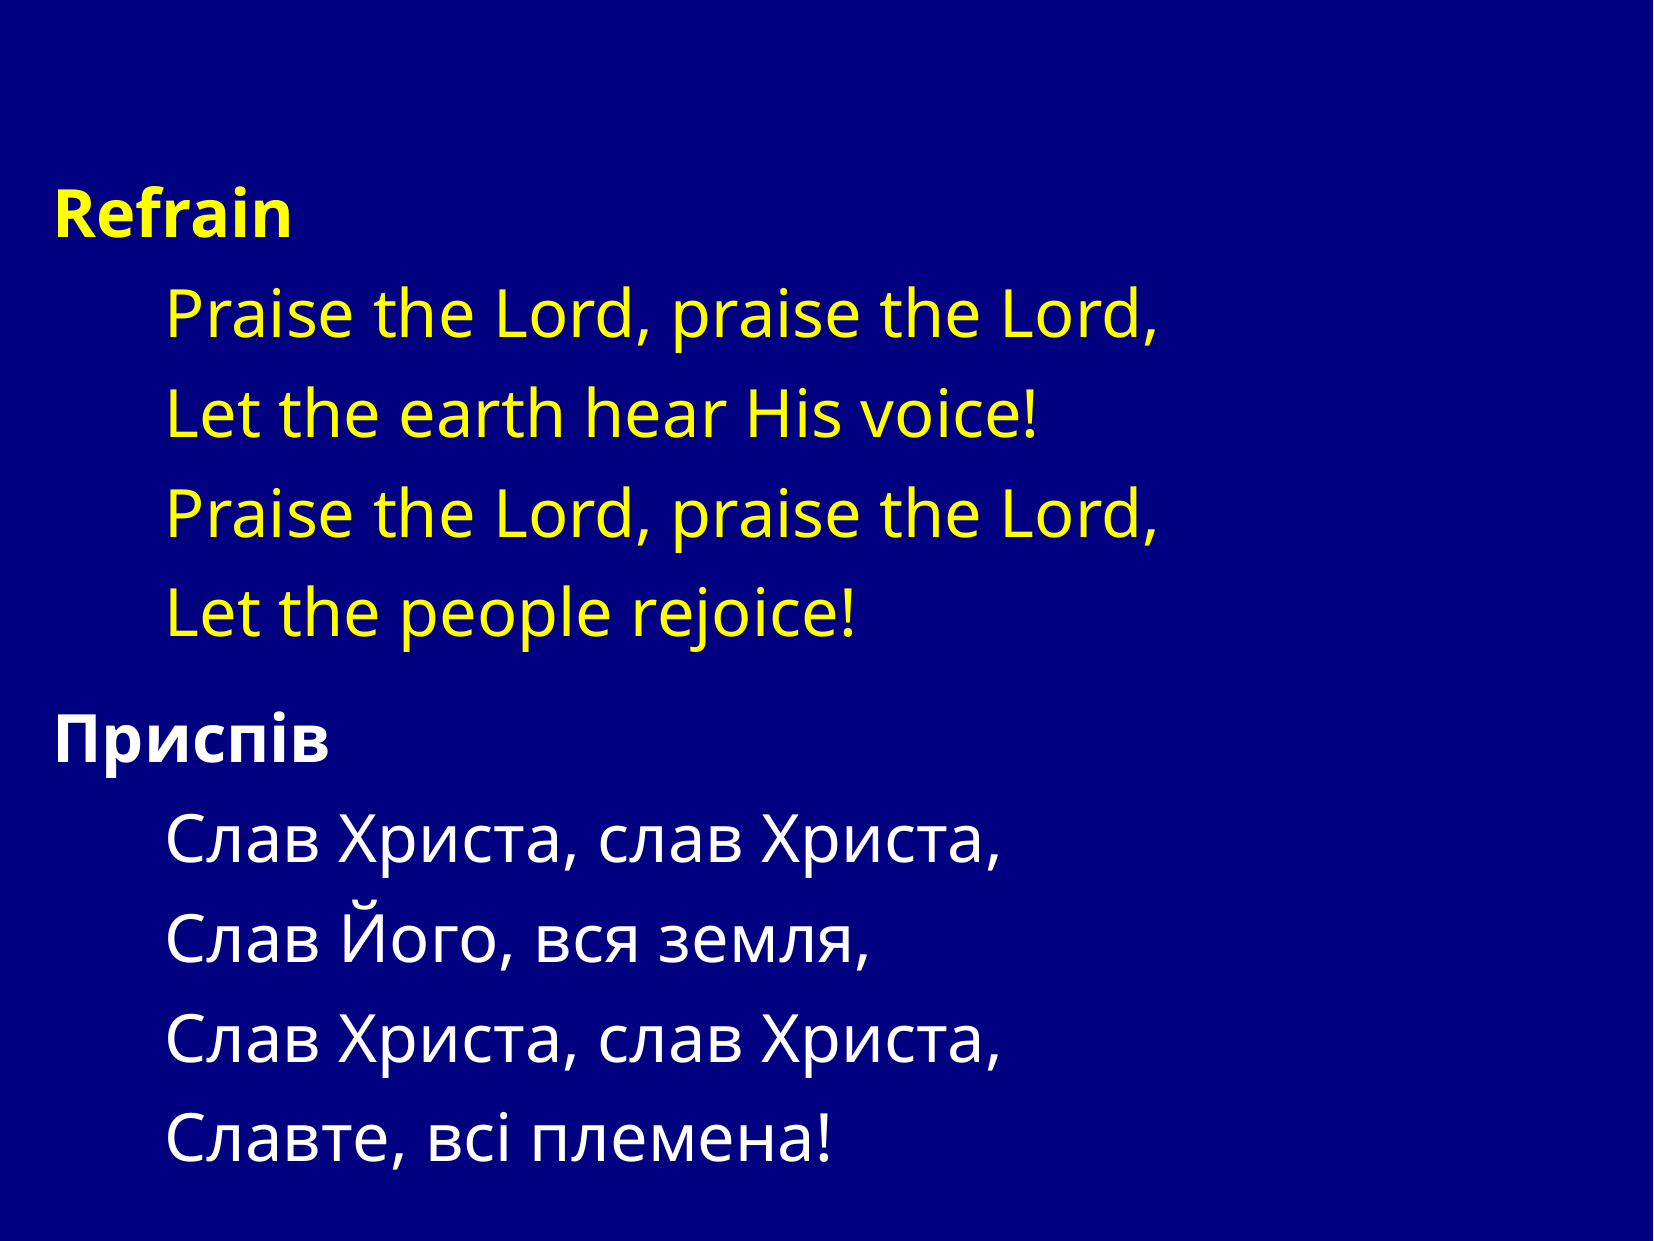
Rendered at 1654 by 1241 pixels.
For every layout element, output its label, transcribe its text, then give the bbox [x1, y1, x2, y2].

text_box Приспів Слав Христа, слав Христа, Слав Його, вся земля, Слав Христа, слав Христа, Славте, всі племена! [37, 675, 1651, 1163]
text_box Refrain Praise the Lord, praise the Lord, Let the earth hear His voice! Praise the Lord, praise the Lord, Let the people rejoice! [37, 150, 1651, 638]
